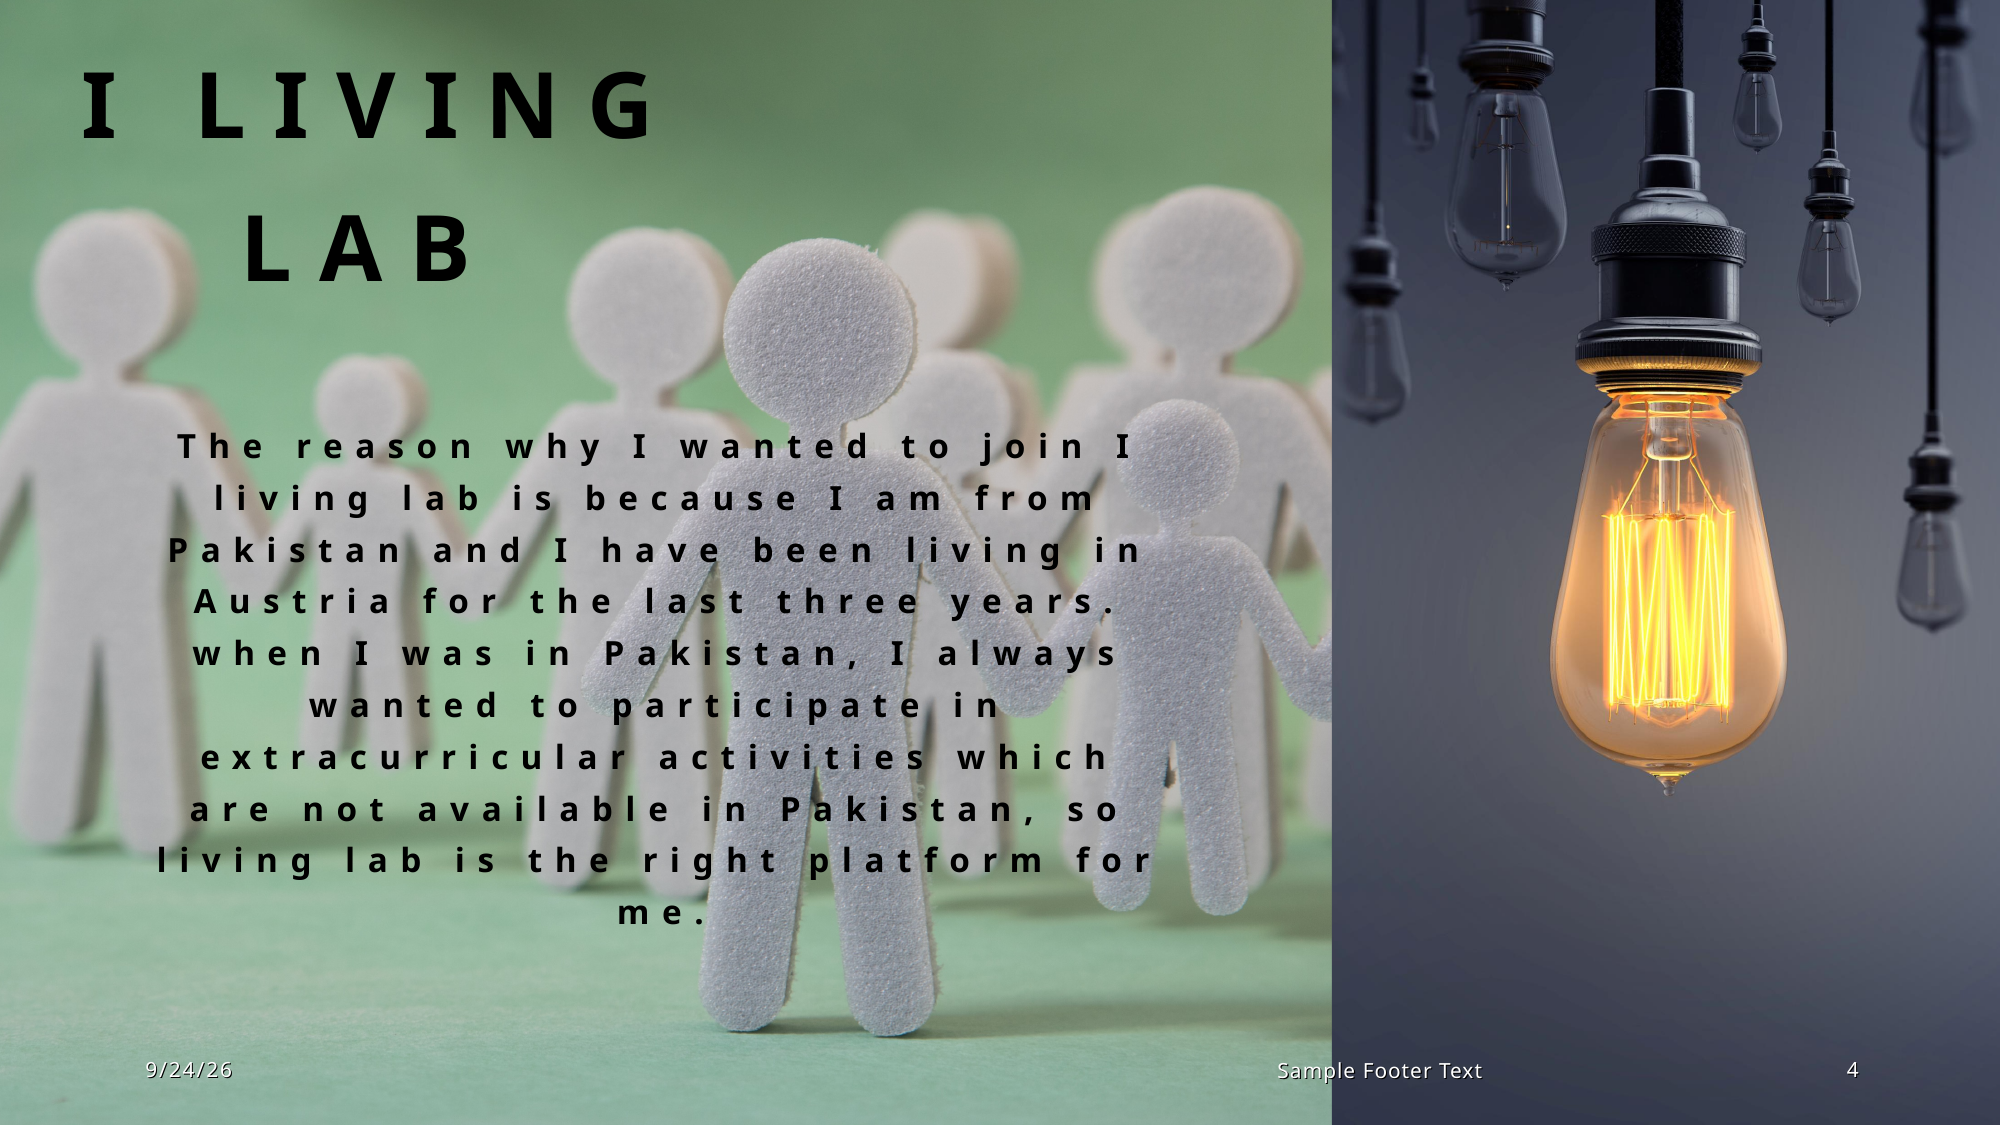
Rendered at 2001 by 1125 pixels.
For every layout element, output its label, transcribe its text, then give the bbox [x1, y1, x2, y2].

text_box 3/31/2023 [130, 1040, 581, 1101]
text_box 2 [1831, 1040, 1919, 1101]
text_box Sample Footer Text [1262, 1040, 1831, 1101]
subtitle The reason why I wanted to join I living lab is because I am from Pakistan and I have been living in Austria for the last three years. when I was in Pakistan, I always wanted to participate in extracurricular activities which are not available in Pakistan, so living lab is the right platform for me. [130, 406, 1191, 964]
title I LIVING LAB [24, 6, 739, 261]
picture [0, 0, 2000, 1125]
